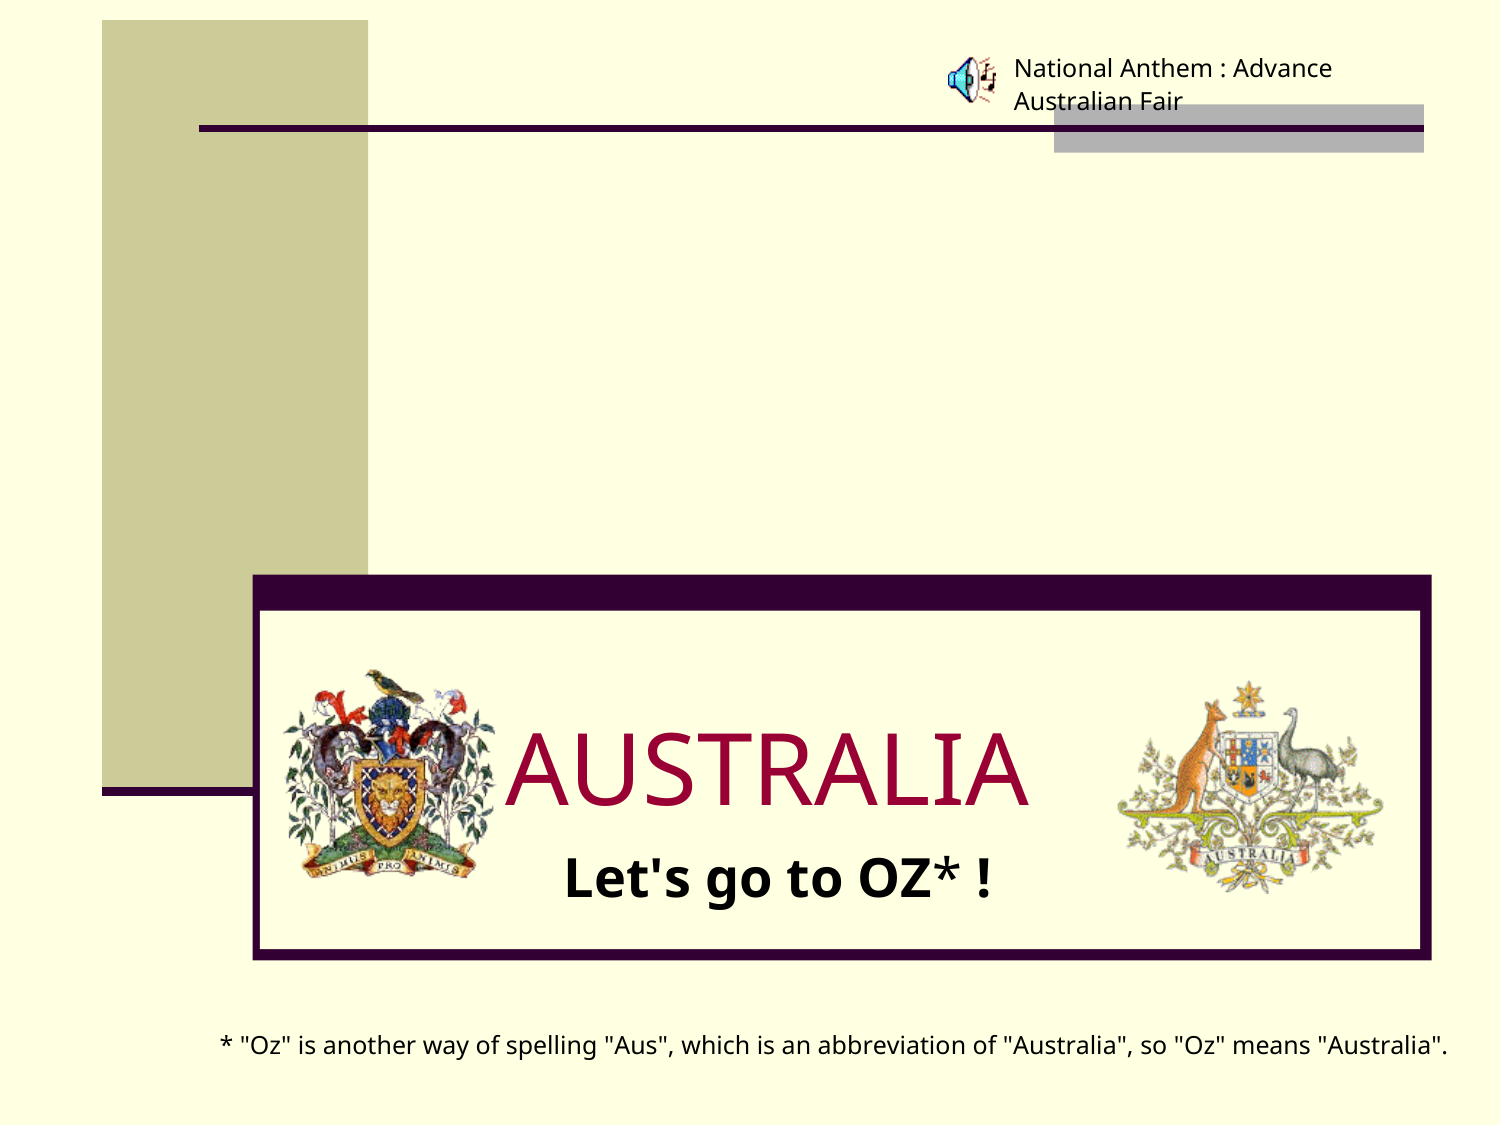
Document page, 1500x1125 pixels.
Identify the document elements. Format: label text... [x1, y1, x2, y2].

picture [263, 653, 514, 904]
text_box * "Oz" is another way of spelling "Aus", which is an abbreviation of "Australia", so "Oz" means "Australia". [219, 1025, 1458, 1075]
text_box AUSTRALIA [505, 705, 1114, 846]
picture [948, 56, 996, 106]
text_box National Anthem : Advance Australian Fair [999, 43, 1465, 130]
picture [1115, 679, 1385, 894]
text_box Let's go to OZ* ! [563, 834, 1048, 911]
